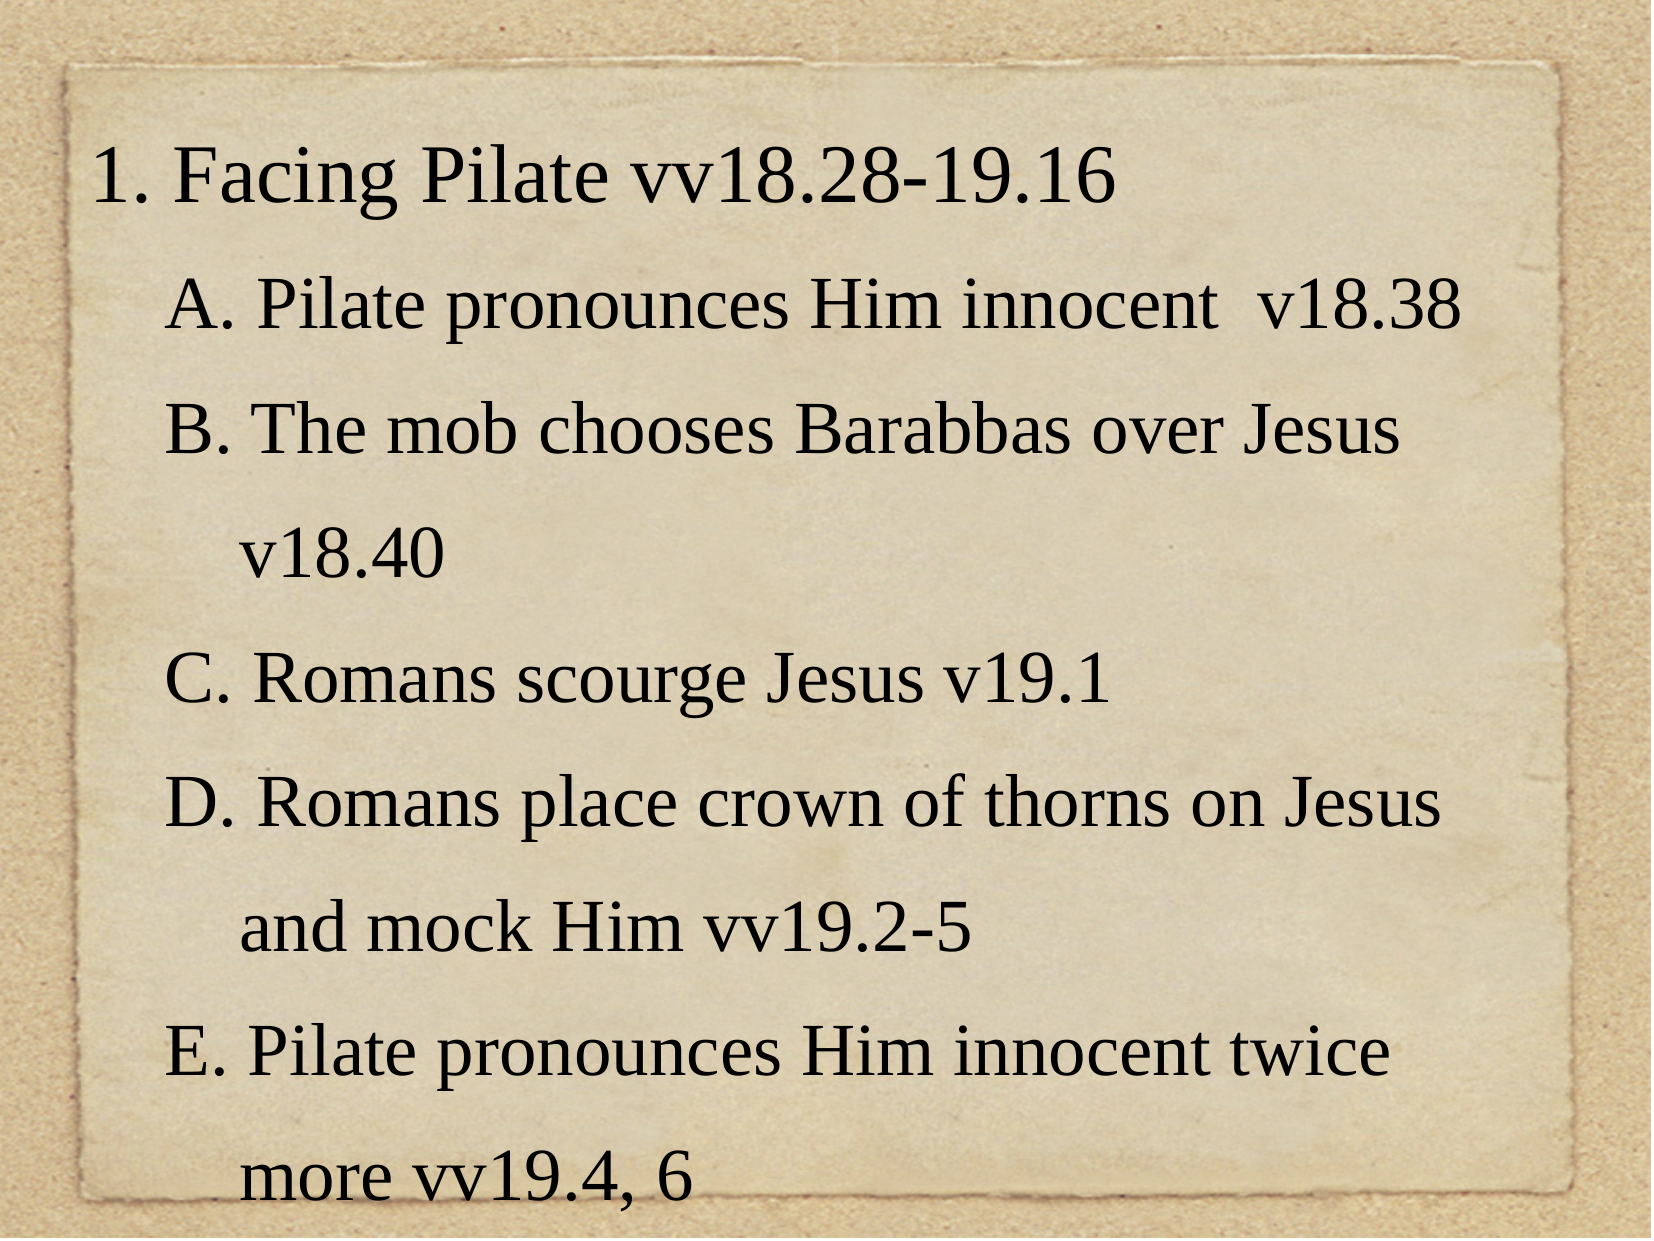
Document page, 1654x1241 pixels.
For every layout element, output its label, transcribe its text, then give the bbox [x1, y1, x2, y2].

picture [0, 0, 1651, 1238]
text_box 1. Facing Pilate vv18.28-19.16 A. Pilate pronounces Him innocent v18.38 B. The mob chooses Barabbas over Jesus v18.40 C. Romans scourge Jesus v19.1 D. Romans place crown of thorns on Jesus and mock Him vv19.2-5 E. Pilate pronounces Him innocent twice more vv19.4, 6 [75, 75, 1576, 1201]
